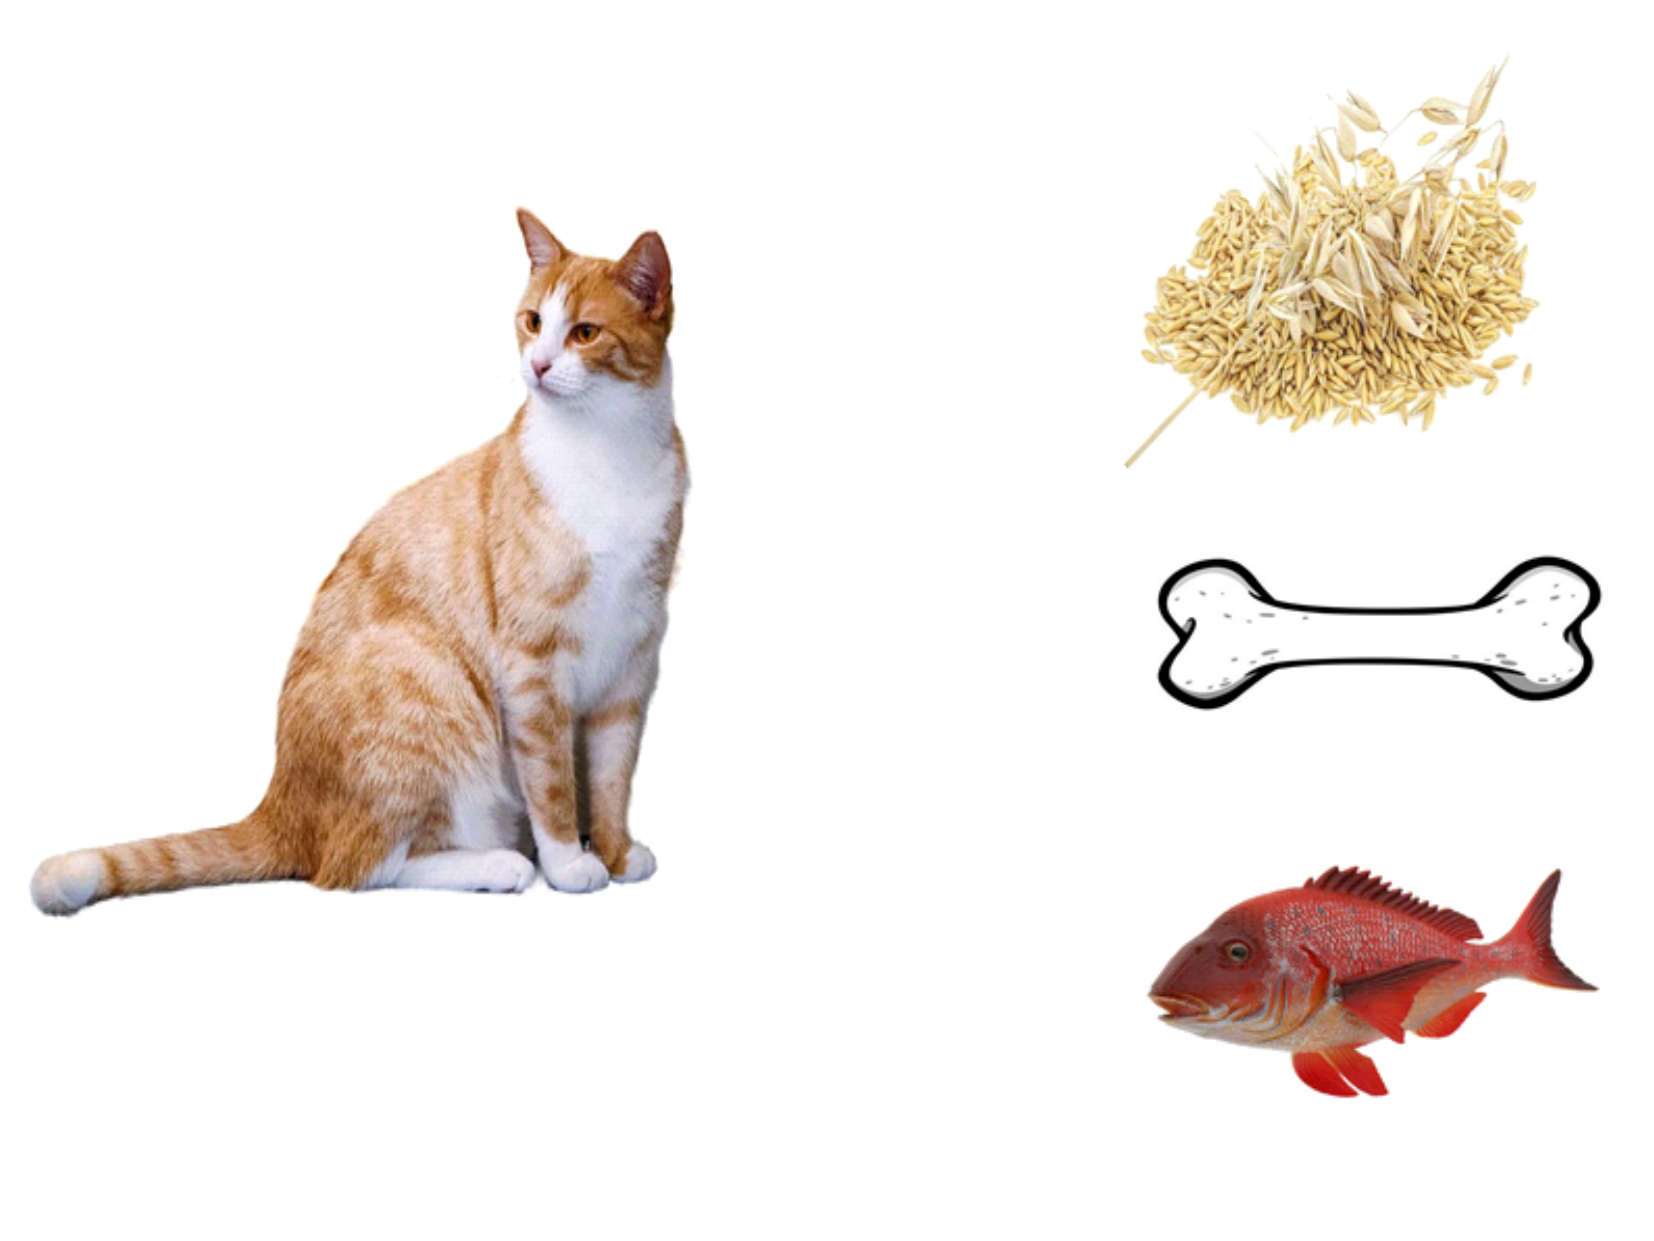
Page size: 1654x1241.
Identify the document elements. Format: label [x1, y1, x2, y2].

picture [1104, 5, 1607, 1170]
picture [23, 200, 698, 922]
